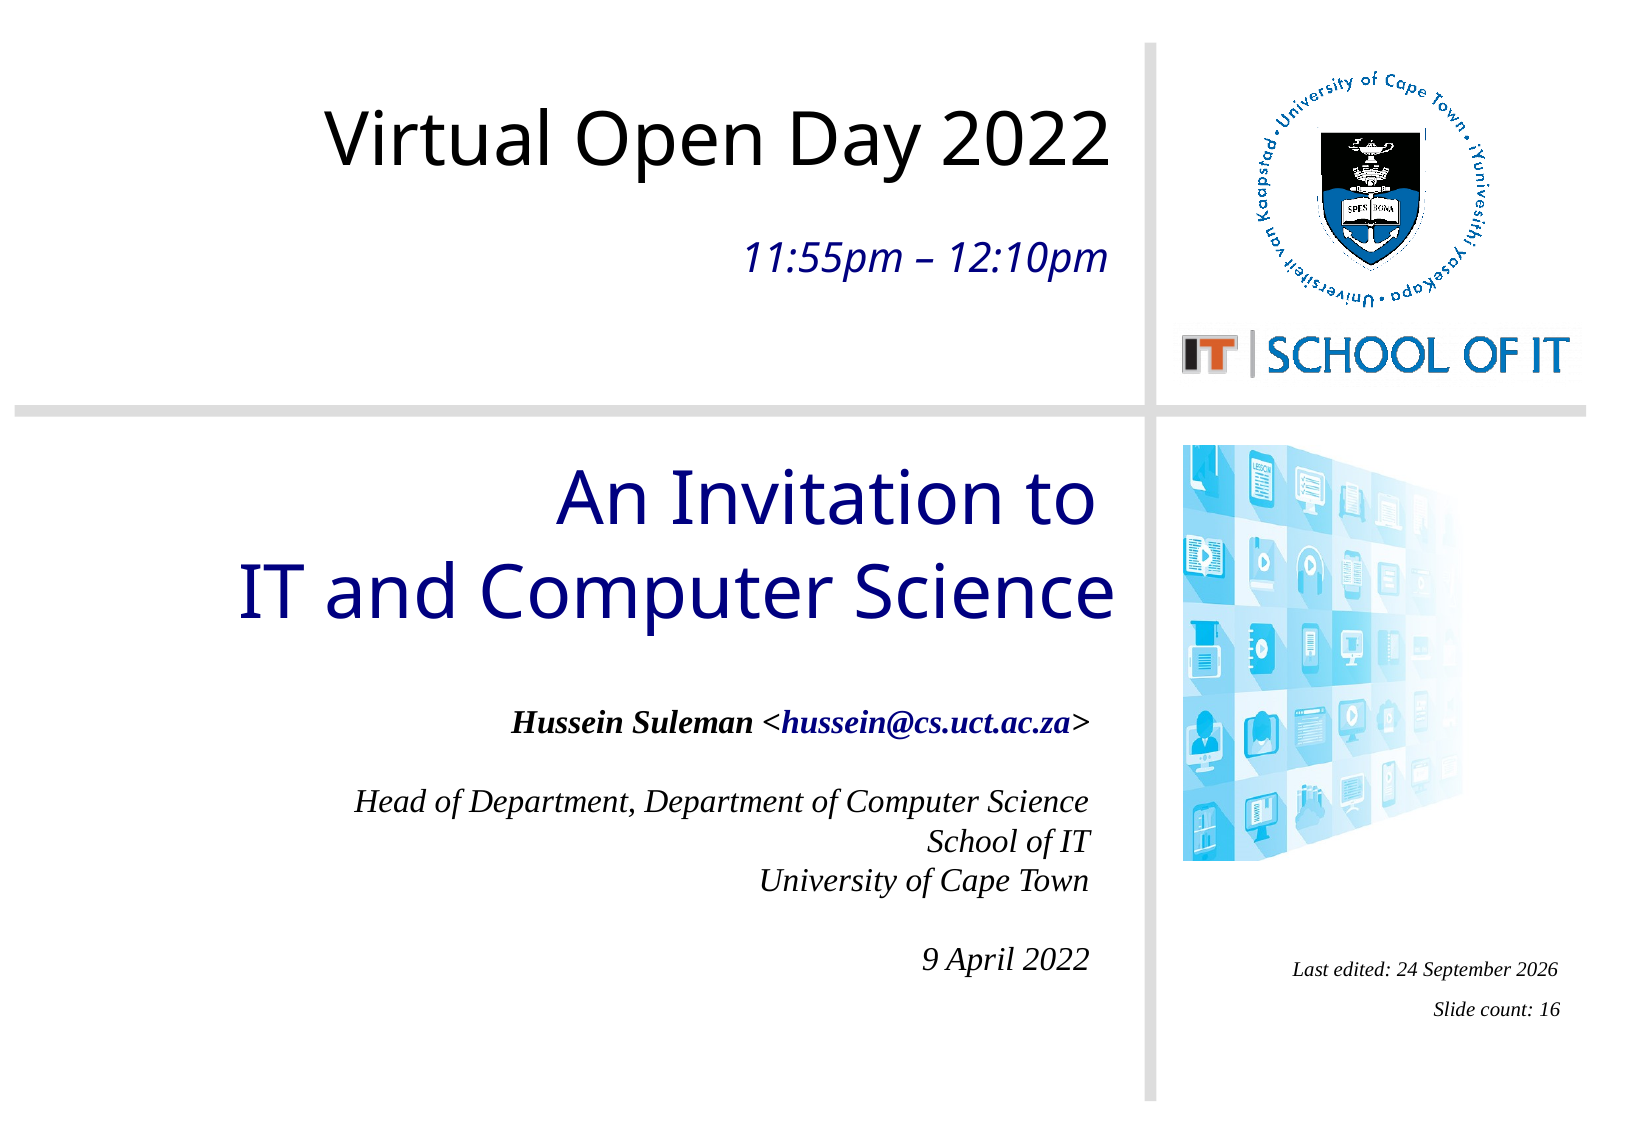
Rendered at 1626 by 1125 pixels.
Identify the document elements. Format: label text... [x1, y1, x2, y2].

picture [1173, 41, 1582, 387]
title An Invitation to IT and Computer Science [18, 439, 1118, 748]
title 11:55pm – 12:10pm [10, 173, 1110, 339]
title Virtual Open Day 2022 [13, 131, 1113, 197]
subtitle Hussein Suleman <hussein@cs.uct.ac.za> Head of Department, Department of Computer Science School of IT University of Cape Town 9 April 2022 [58, 748, 1105, 1069]
picture [1183, 445, 1481, 861]
